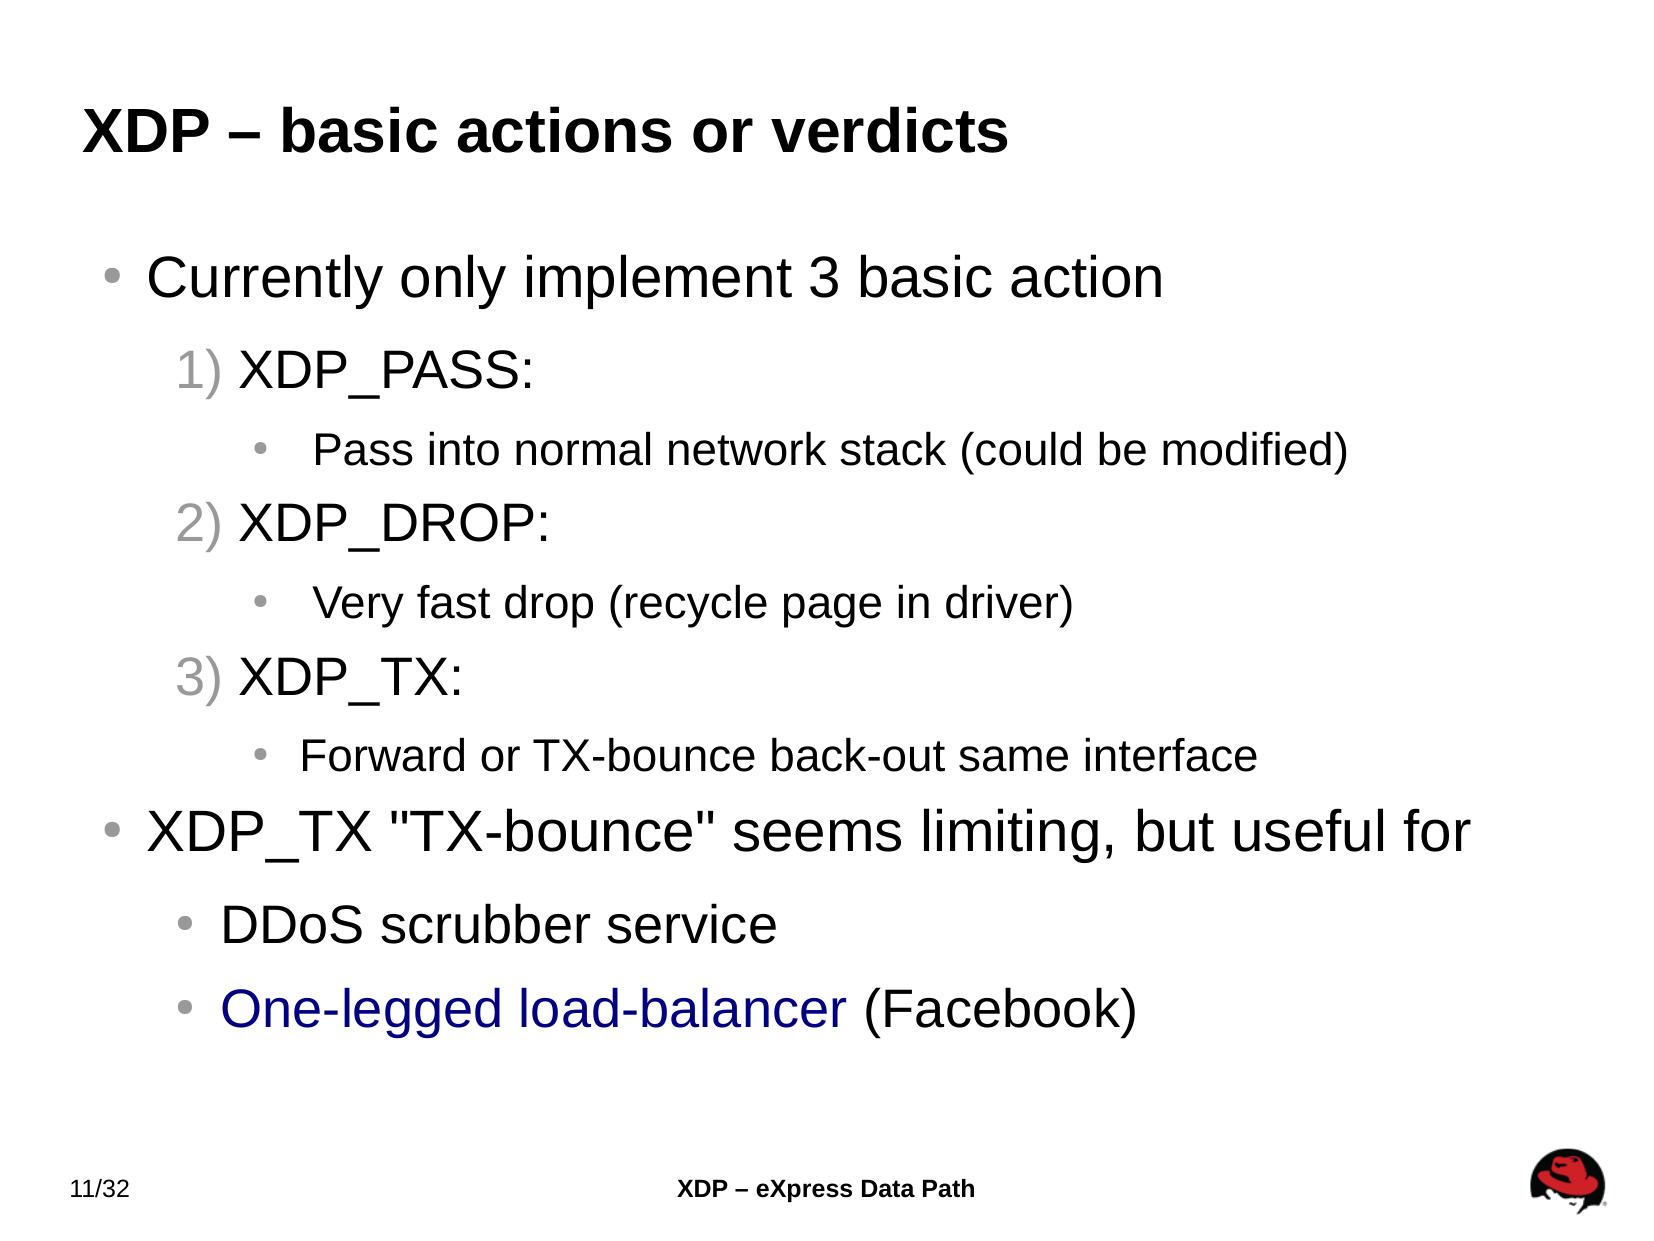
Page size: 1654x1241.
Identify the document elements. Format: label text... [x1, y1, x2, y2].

title XDP – basic actions or verdicts [82, 37, 1571, 226]
picture [1529, 1146, 1613, 1224]
list Currently only implement 3 basic action XDP_PASS: Pass into normal network stack (could be modified) XDP_DROP: Very fast drop (recycle page in driver) XDP_TX: Forward or TX-bounce back-out same interface XDP_TX "TX-bounce" seems limiting, but useful for DDoS scrubber service One-legged load-balancer (Facebook) [86, 244, 1576, 1039]
